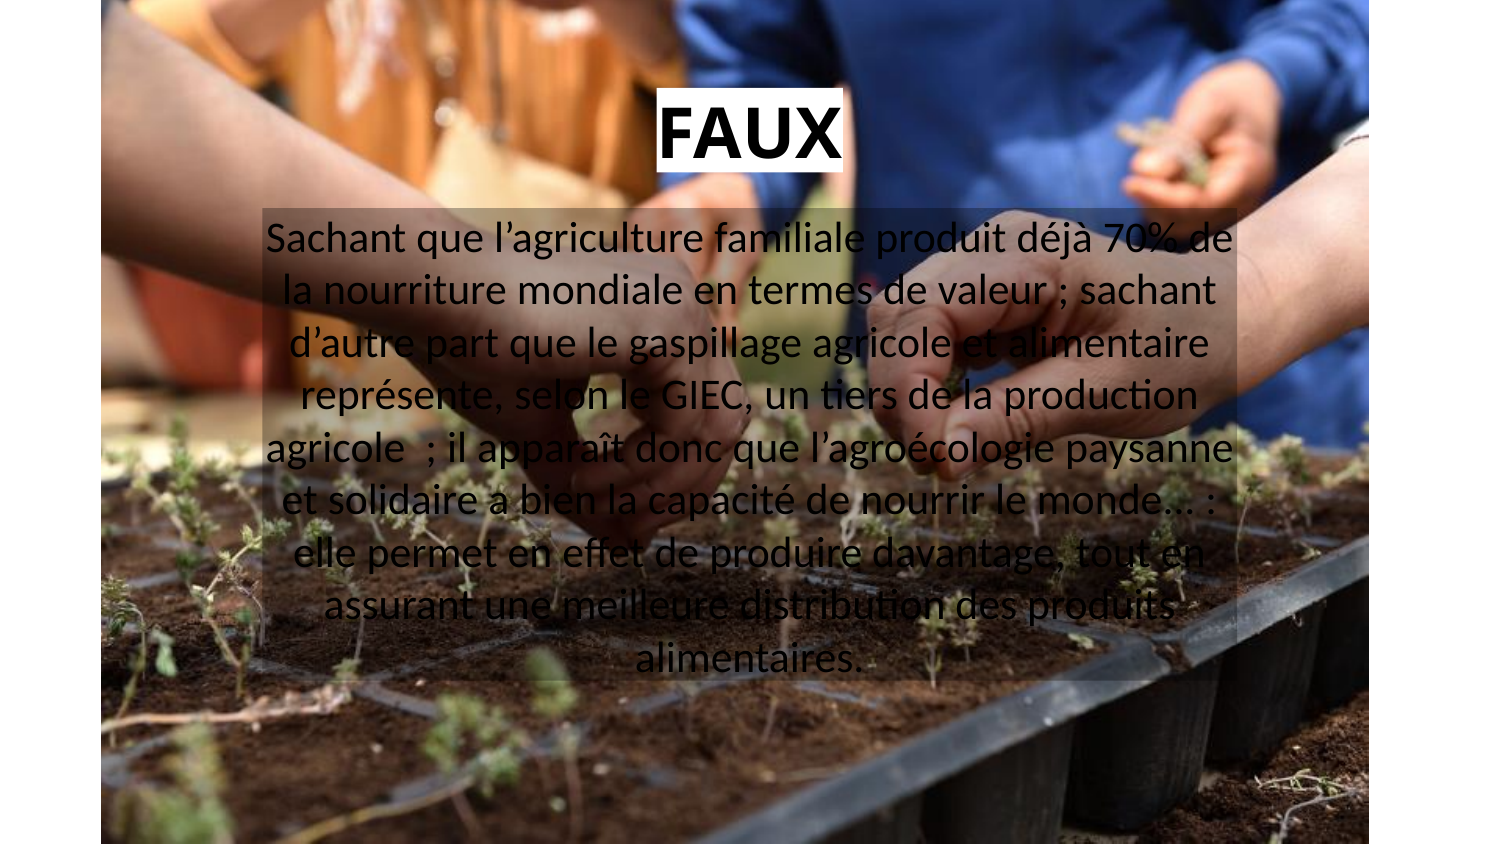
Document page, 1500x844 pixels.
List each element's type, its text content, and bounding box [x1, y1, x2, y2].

text_box Sachant que l’agriculture familiale produit déjà 70% de la nourriture mondiale en termes de valeur ; sachant d’autre part que le gaspillage agricole et alimentaire représente, selon le GIEC, un tiers de la production agricole ; il apparaît donc que l’agroécologie paysanne et solidaire a bien la capacité de nourrir le monde... : elle permet en effet de produire davantage, tout en assurant une meilleure distribution des produits alimentaires. [262, 208, 1238, 681]
picture [101, 0, 1369, 844]
text_box FAUX [656, 87, 843, 173]
